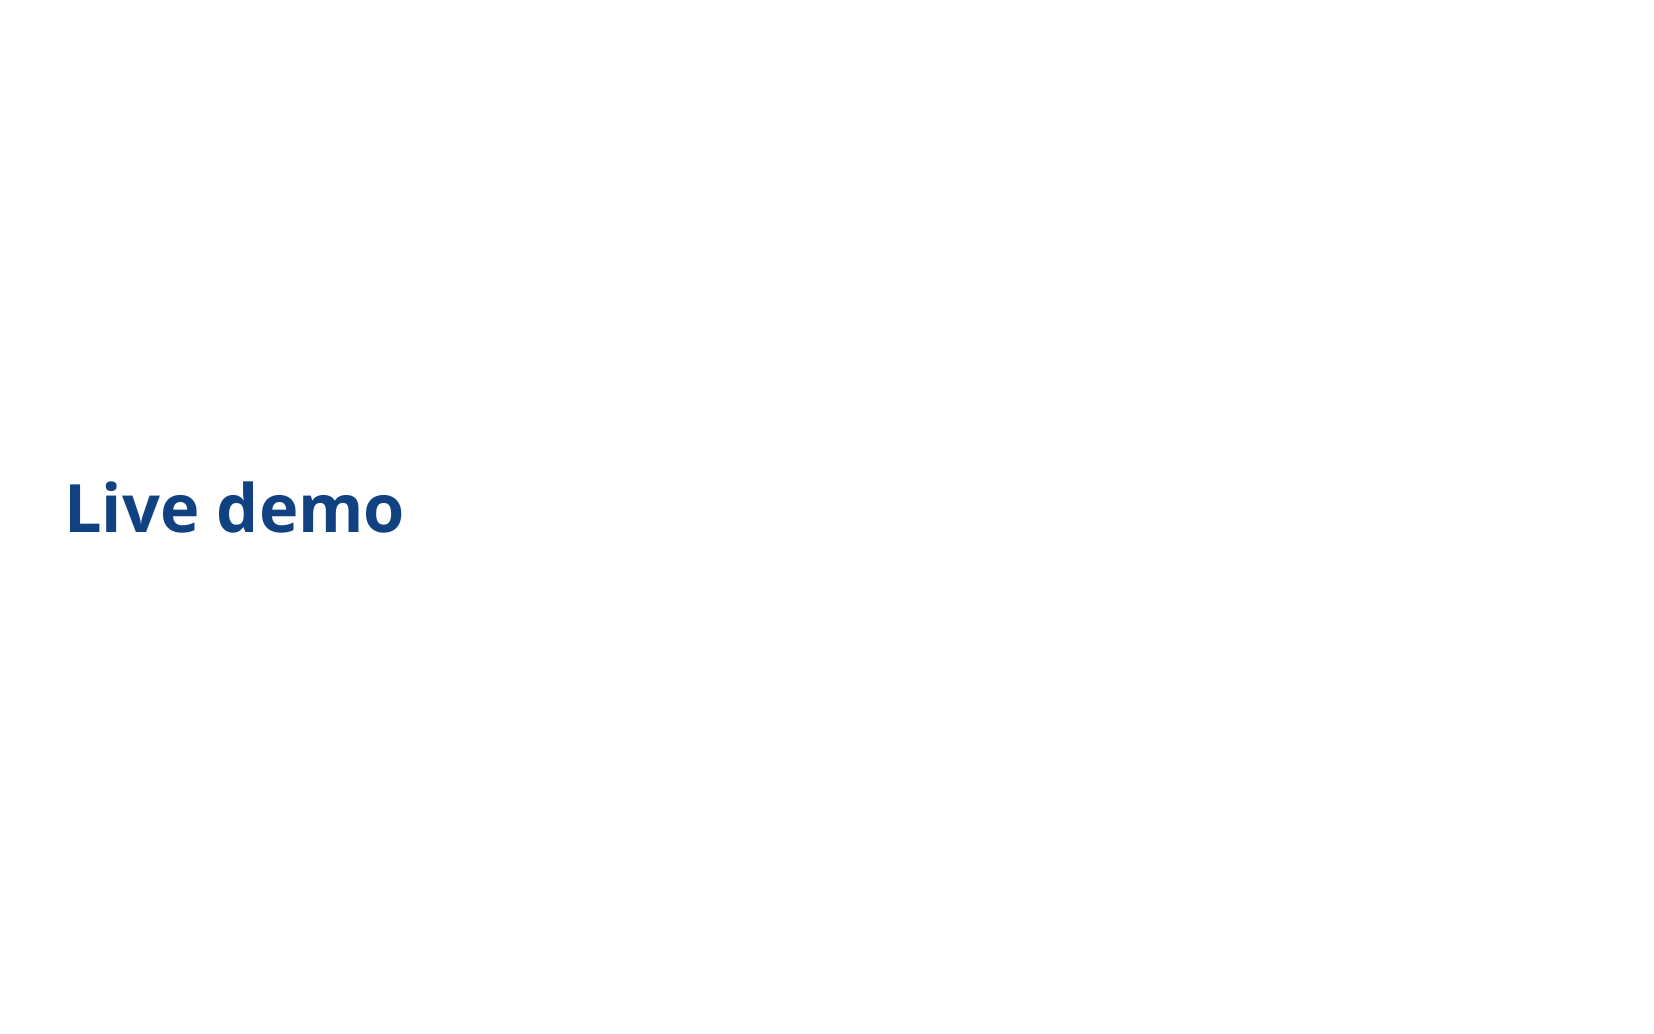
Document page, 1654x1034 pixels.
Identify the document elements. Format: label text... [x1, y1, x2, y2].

title Live demo [64, 431, 1532, 582]
